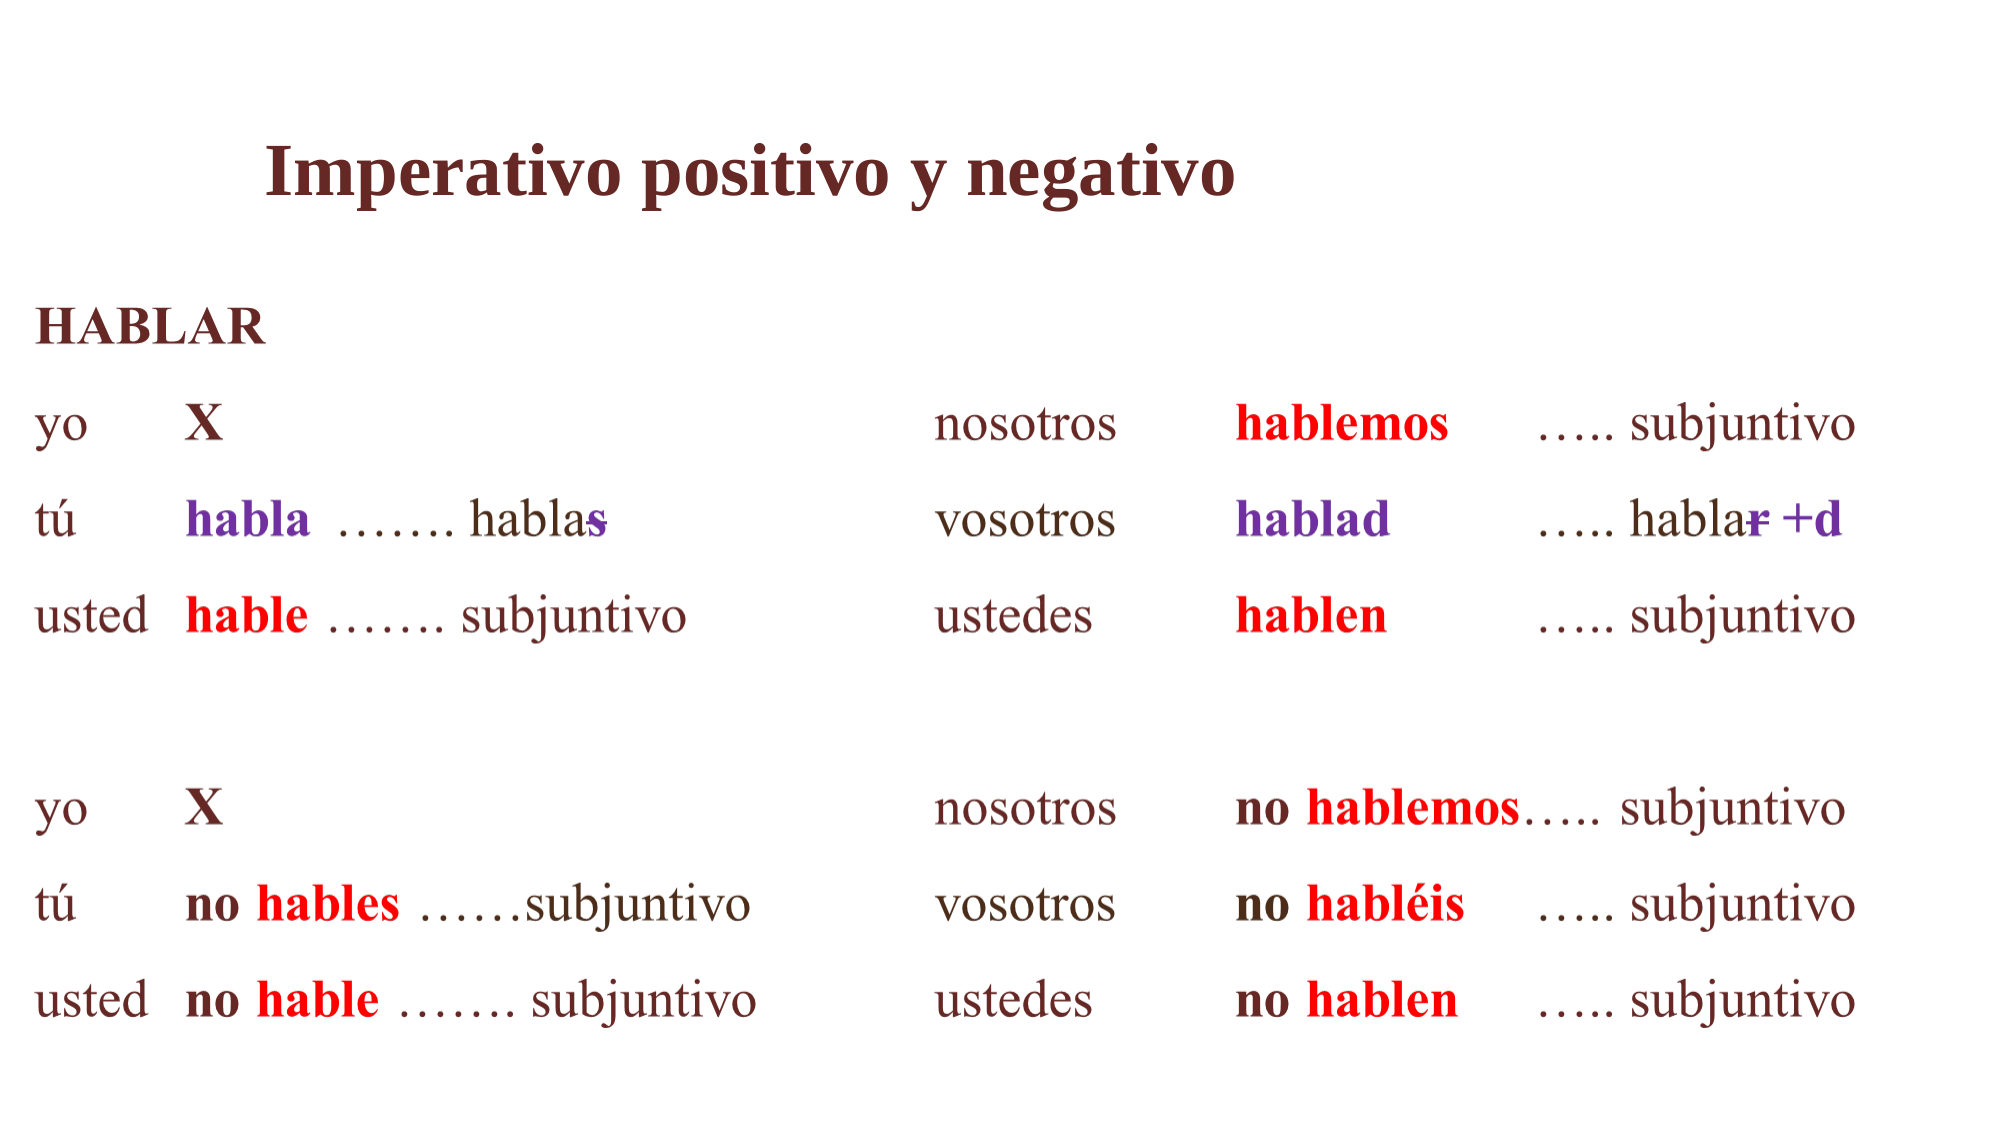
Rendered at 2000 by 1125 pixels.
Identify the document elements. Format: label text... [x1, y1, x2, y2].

title Imperativo positivo y negativo [249, 31, 1813, 219]
text_box [2, 276, 1980, 1107]
